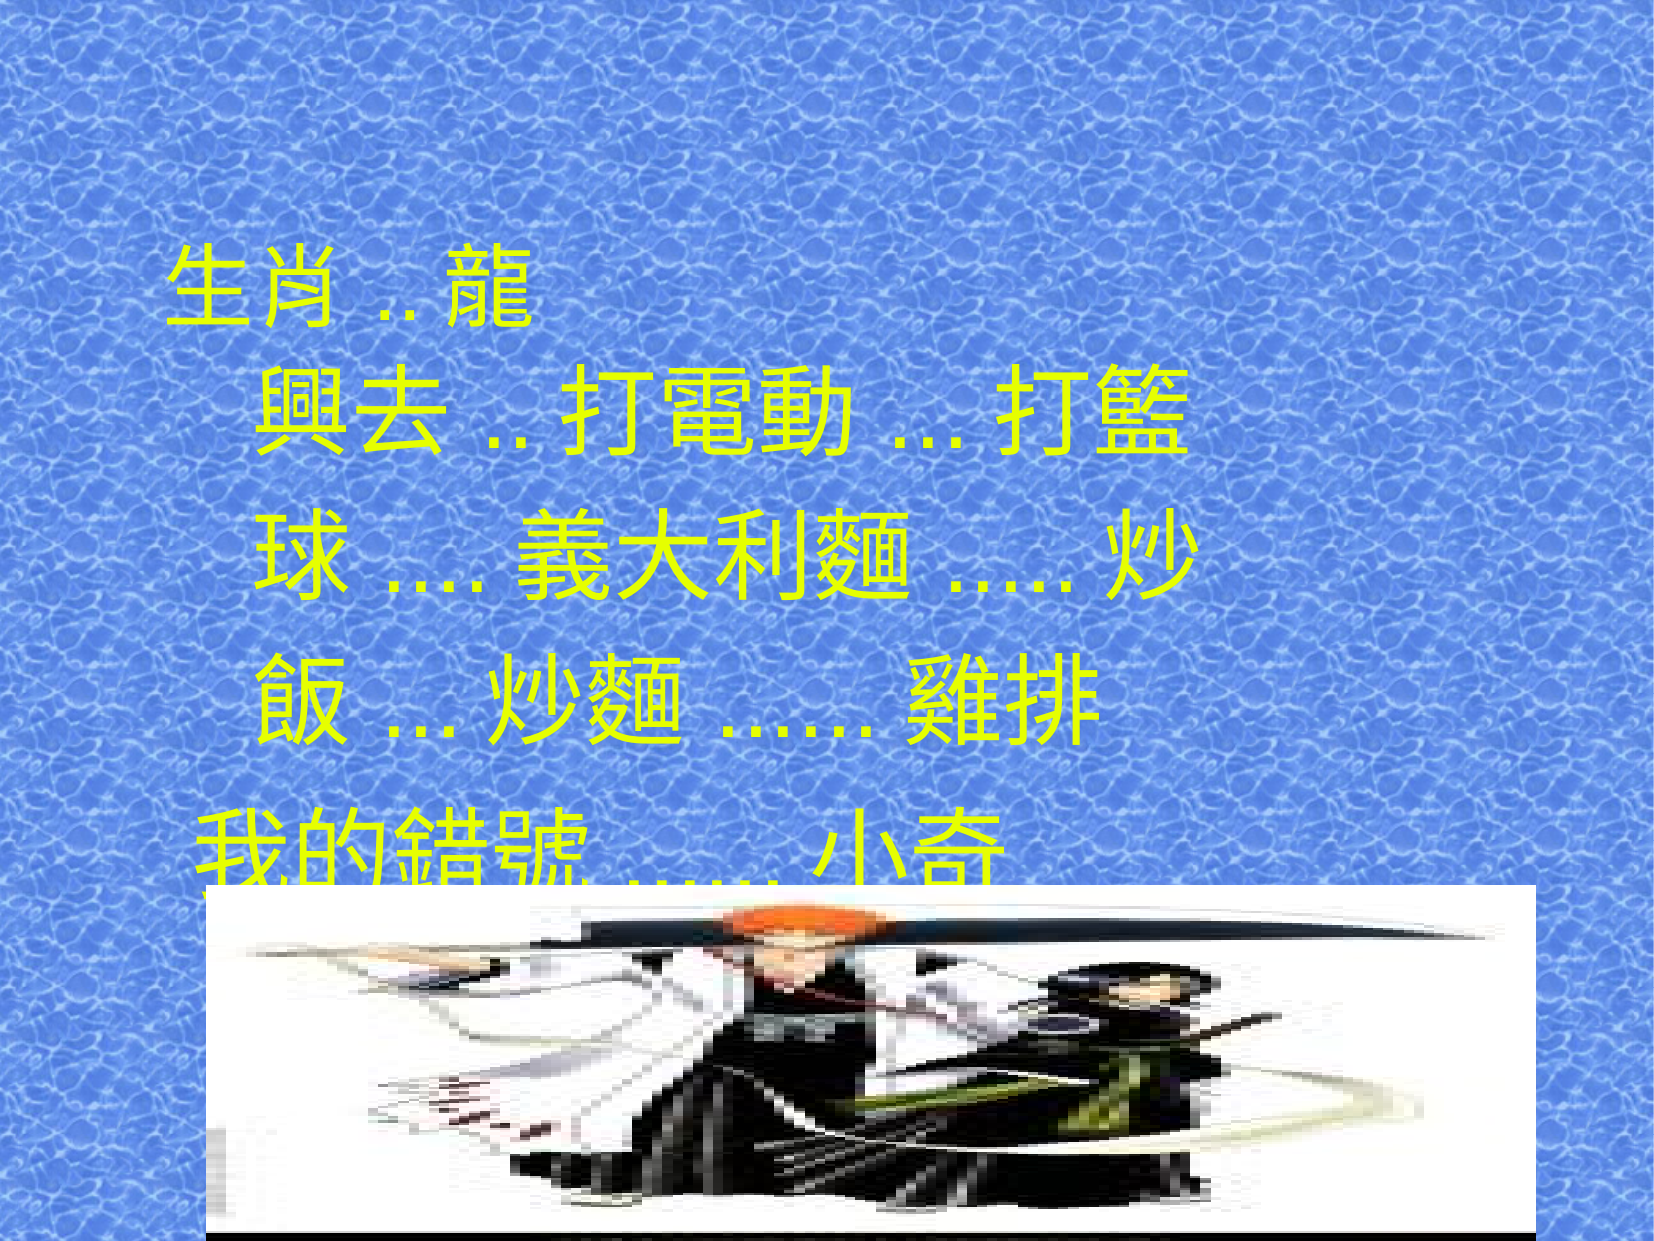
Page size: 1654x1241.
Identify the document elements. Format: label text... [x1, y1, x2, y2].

picture [0, 0, 1654, 1241]
text_box 生肖..龍 [147, 206, 1270, 333]
text_box 興去..打電動...打籃球....義大利麵.....炒飯...炒麵......雞排 [236, 324, 1359, 702]
text_box 我的錯號......小奇 [177, 767, 1300, 904]
